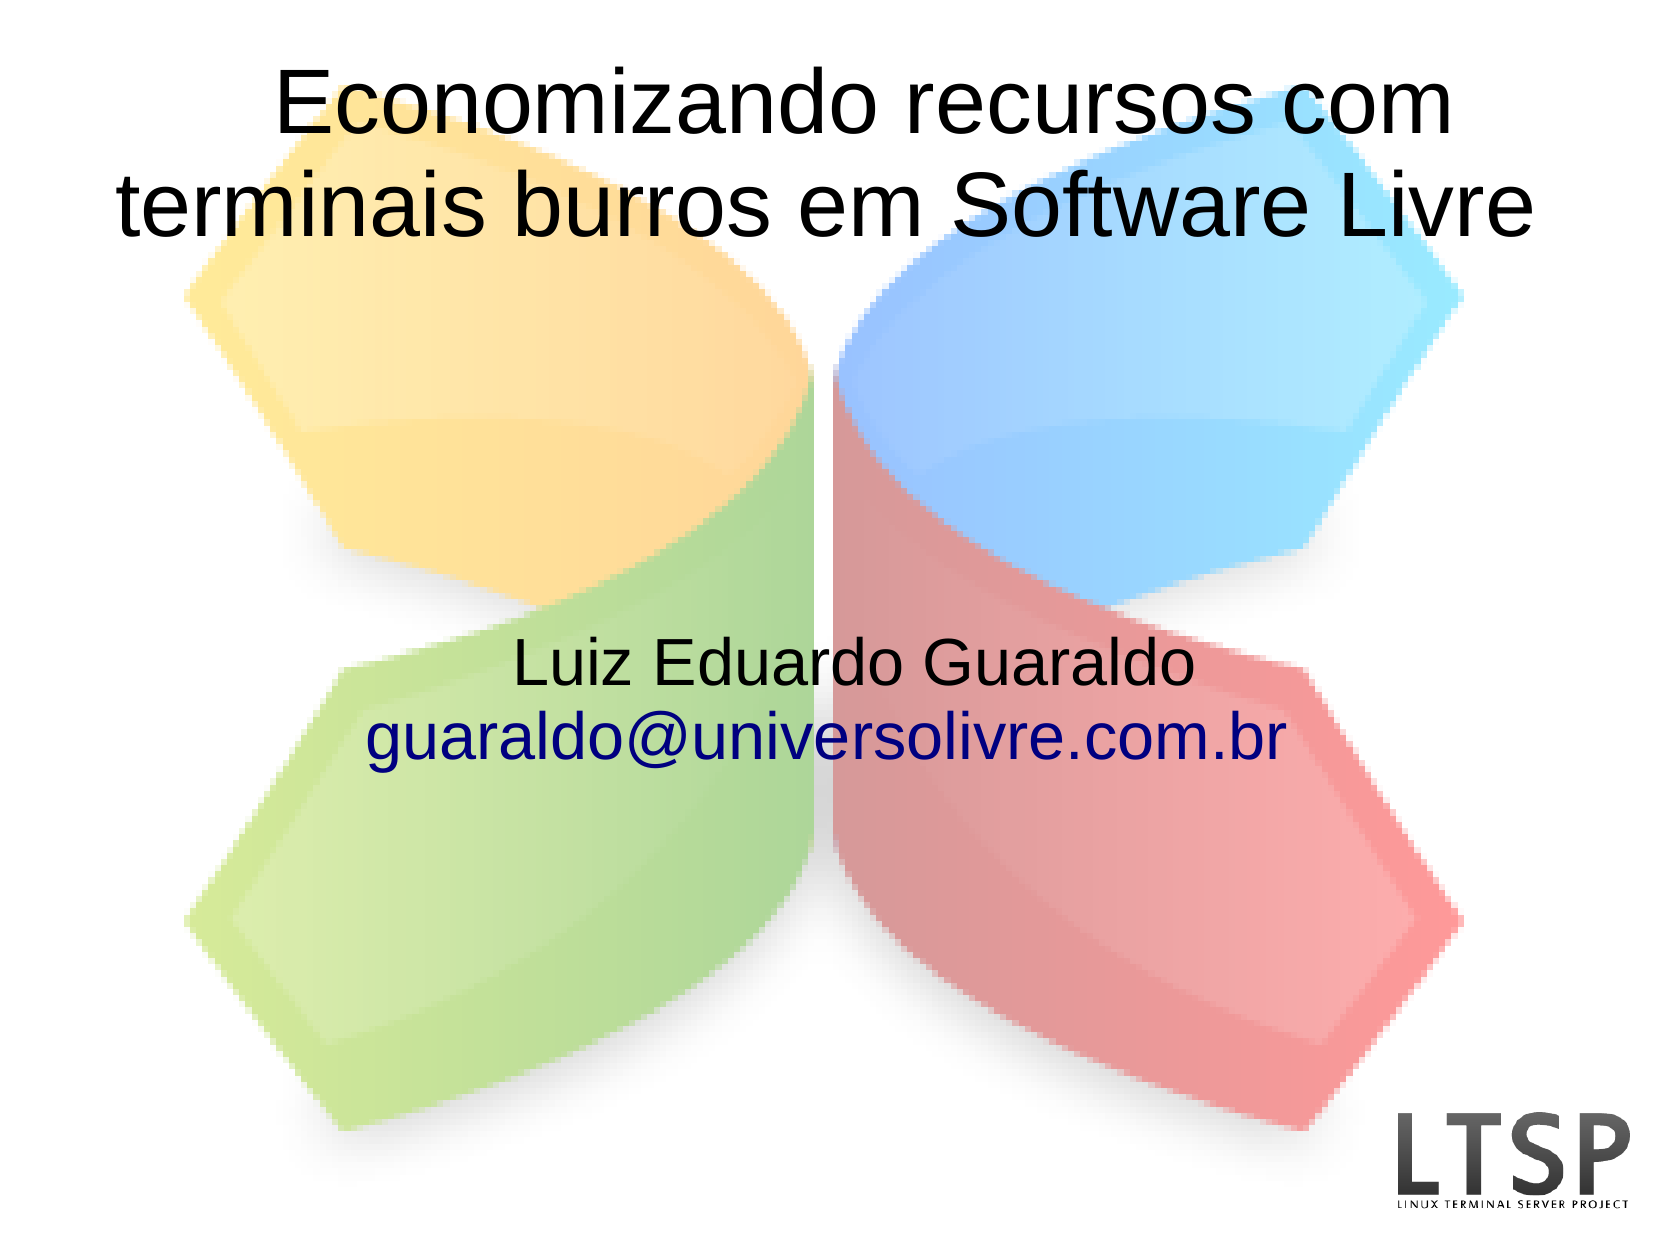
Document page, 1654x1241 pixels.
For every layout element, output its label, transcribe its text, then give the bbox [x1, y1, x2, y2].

title Economizando recursos com terminais burros em Software Livre [82, 50, 1571, 256]
subtitle Luiz Eduardo Guaraldo guaraldo@universolivre.com.br [82, 290, 1571, 1109]
picture [1382, 1072, 1639, 1241]
